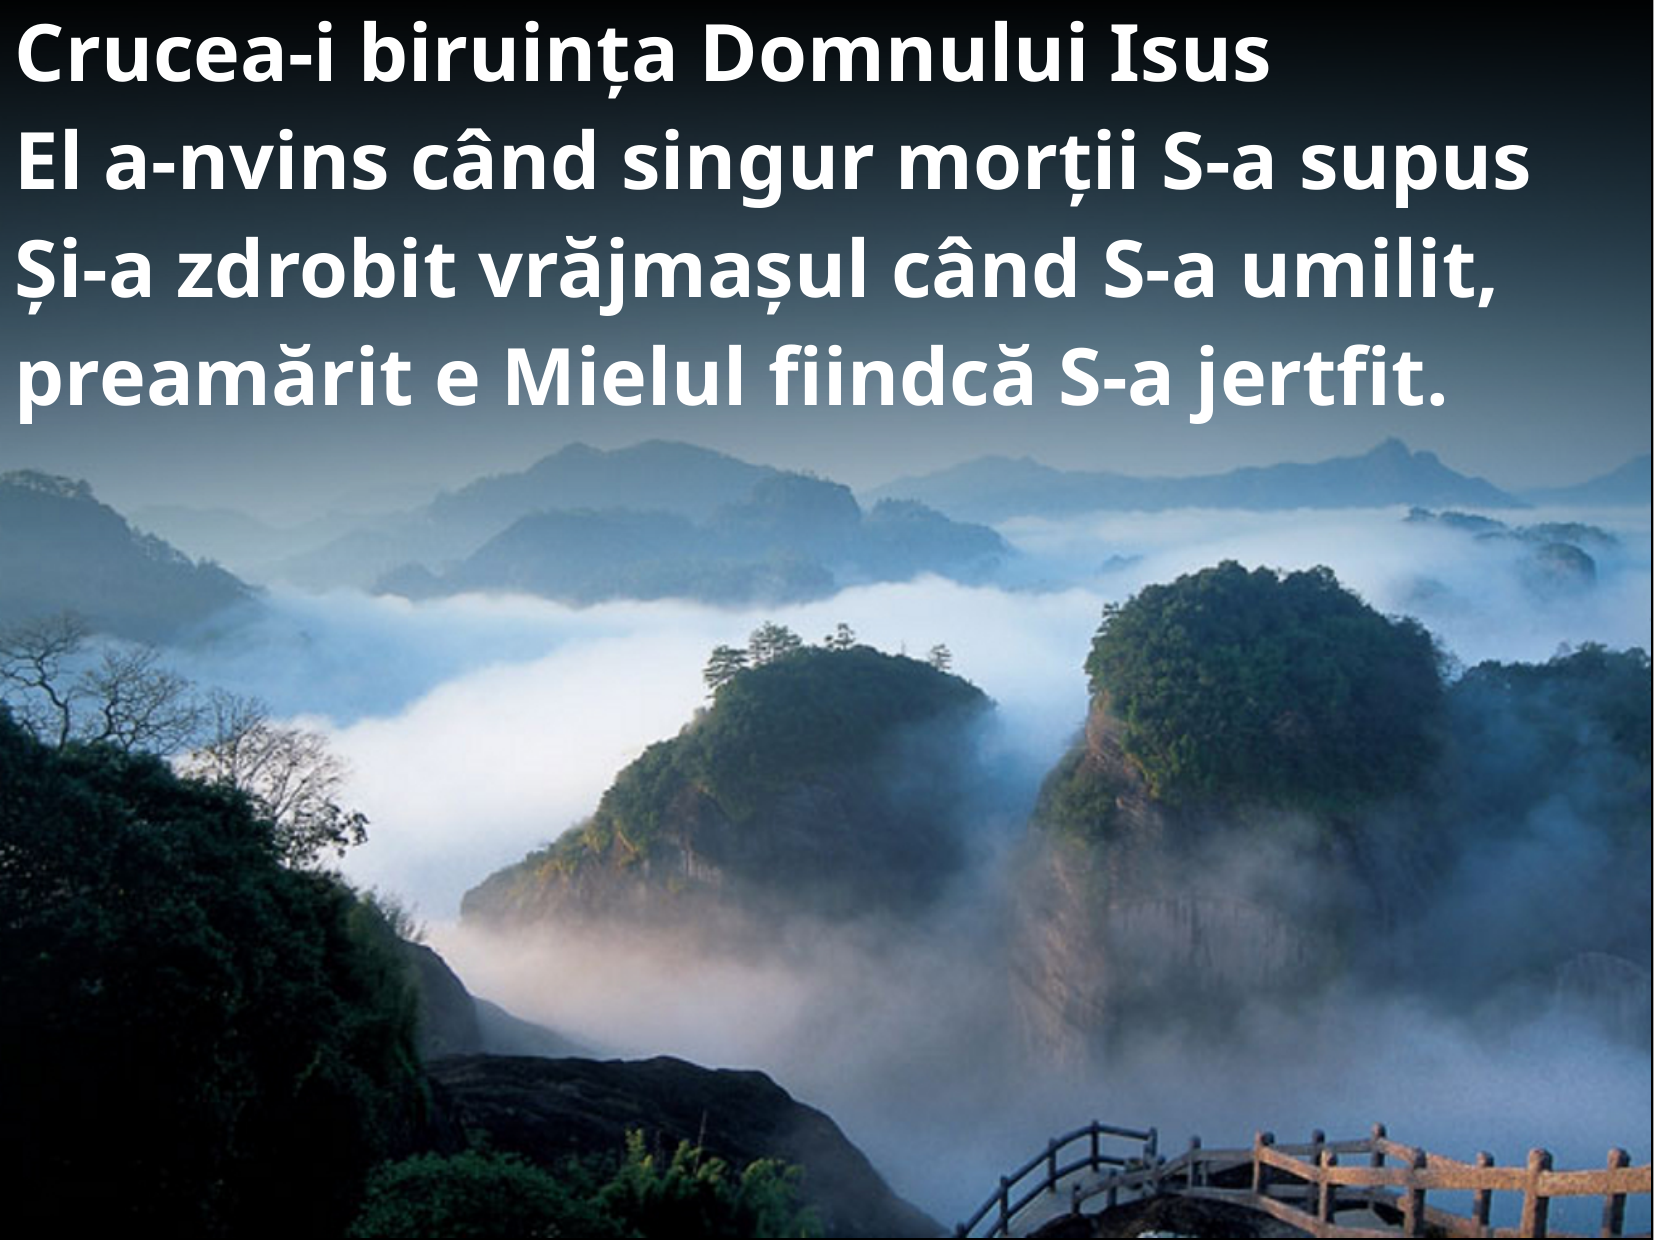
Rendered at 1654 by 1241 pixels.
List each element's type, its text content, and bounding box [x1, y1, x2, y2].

picture [0, 558, 1651, 1238]
text_box Crucea-i biruinţa Domnului Isus El a-nvins când singur morţii S-a supus Şi-a zdrobit vrăjmaşul când S-a umilit, preamărit e Mielul fiindcă S-a jertfit. [0, 0, 1651, 558]
